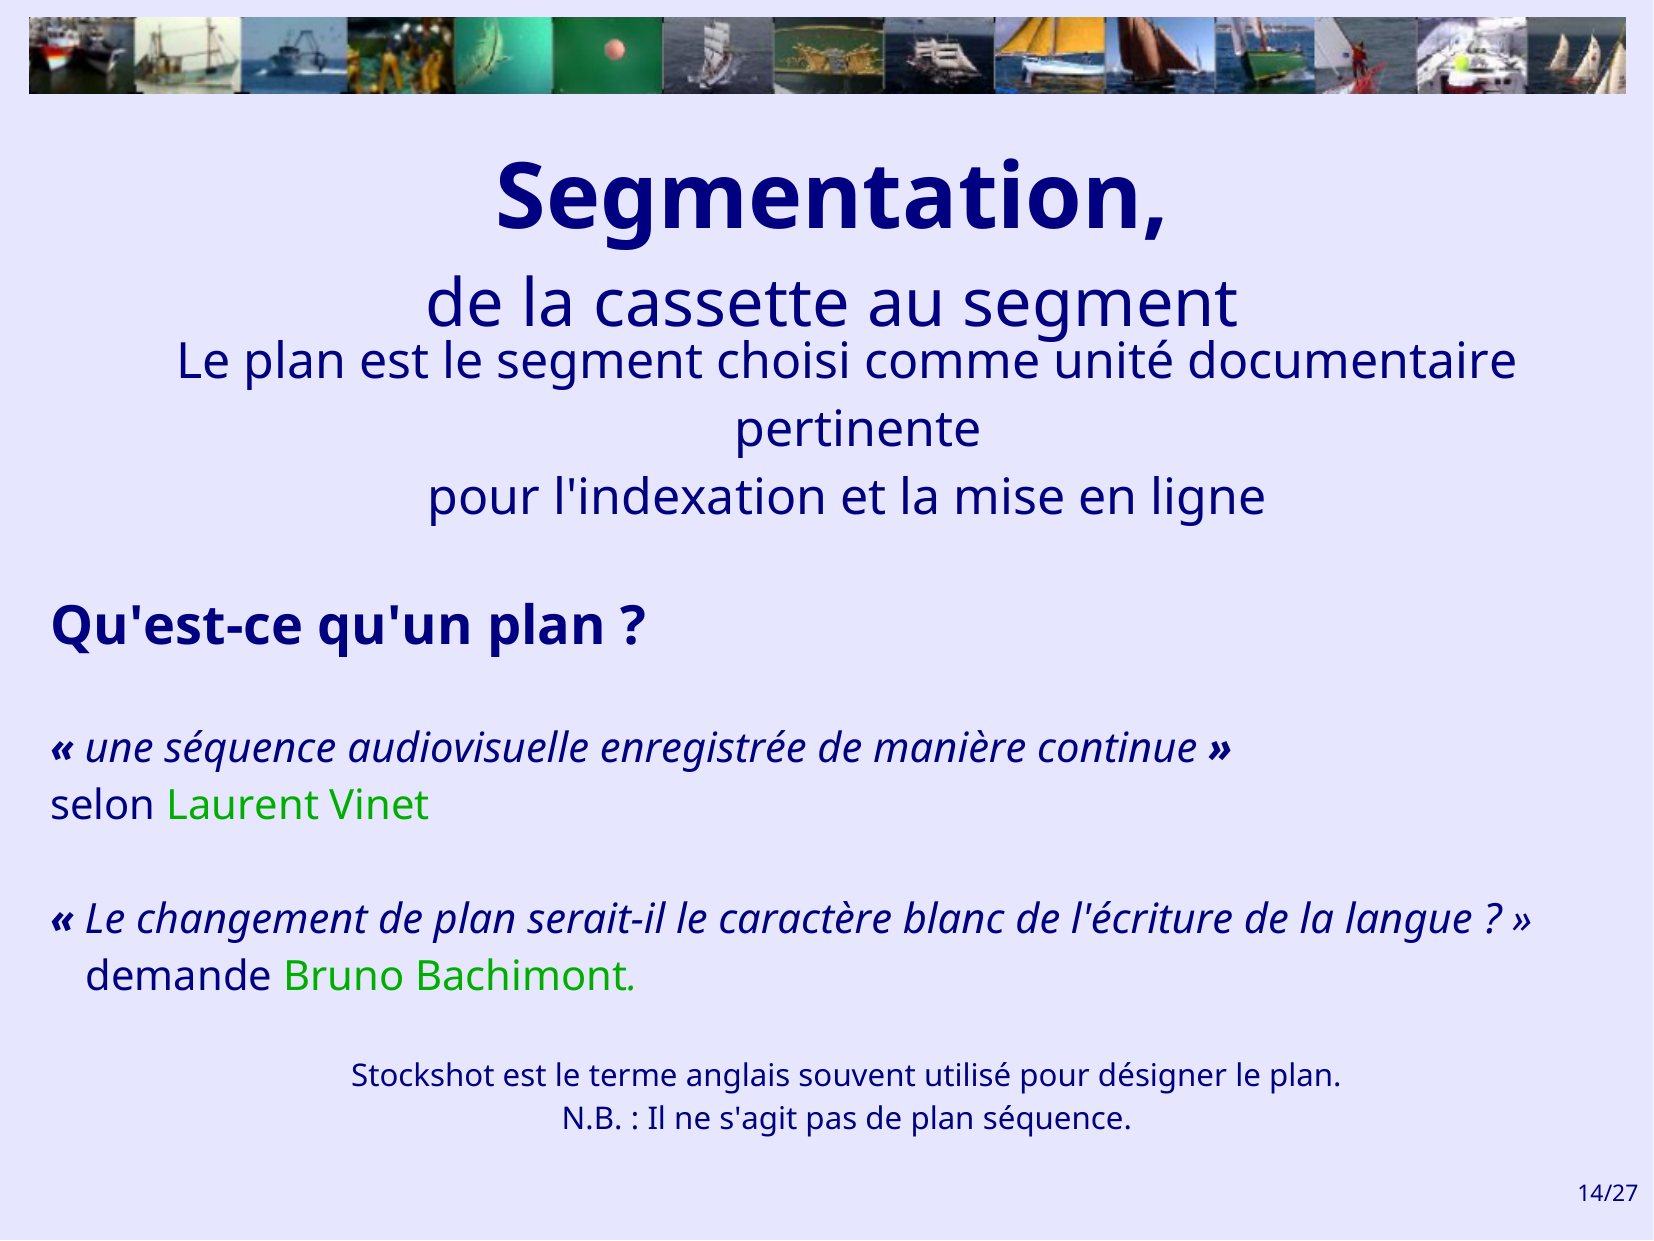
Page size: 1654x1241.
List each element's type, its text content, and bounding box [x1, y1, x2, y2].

subtitle Le plan est le segment choisi comme unité documentaire pertinente pour l'indexation et la mise en ligne Qu'est-ce qu'un plan ? « une séquence audiovisuelle enregistrée de manière continue » selon Laurent Vinet « Le changement de plan serait-il le caractère blanc de l'écriture de la langue ? » demande Bruno Bachimont. Stockshot est le terme anglais souvent utilisé pour désigner le plan. N.B. : Il ne s'agit pas de plan séquence. [14, 341, 1645, 1241]
picture [29, 17, 1626, 94]
title Segmentation, de la cassette au segment [88, 134, 1577, 341]
